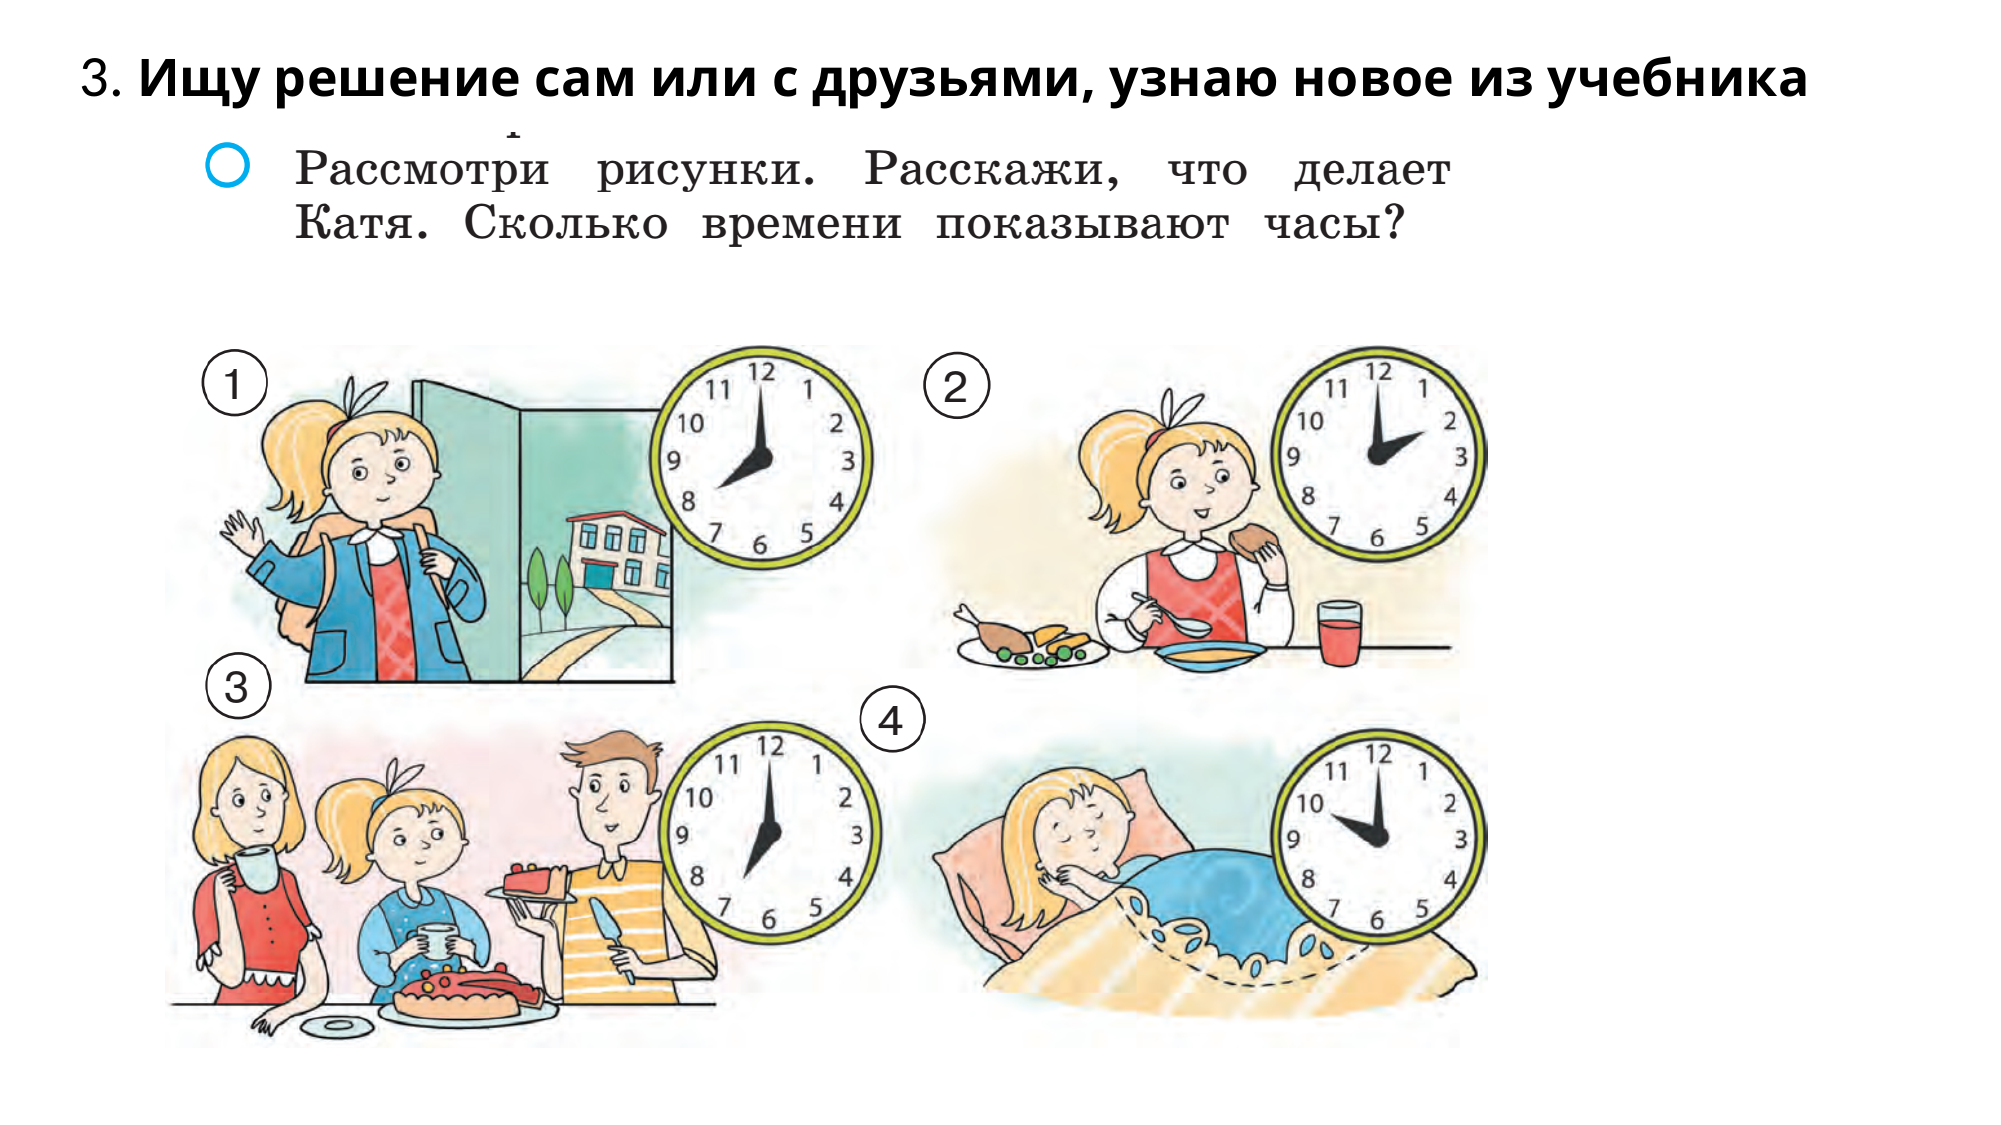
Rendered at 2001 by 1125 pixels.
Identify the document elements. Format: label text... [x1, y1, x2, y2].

title 3. Ищу решение сам или с друзьями, узнаю новое из учебника [64, 22, 1852, 133]
picture [148, 132, 1514, 1078]
